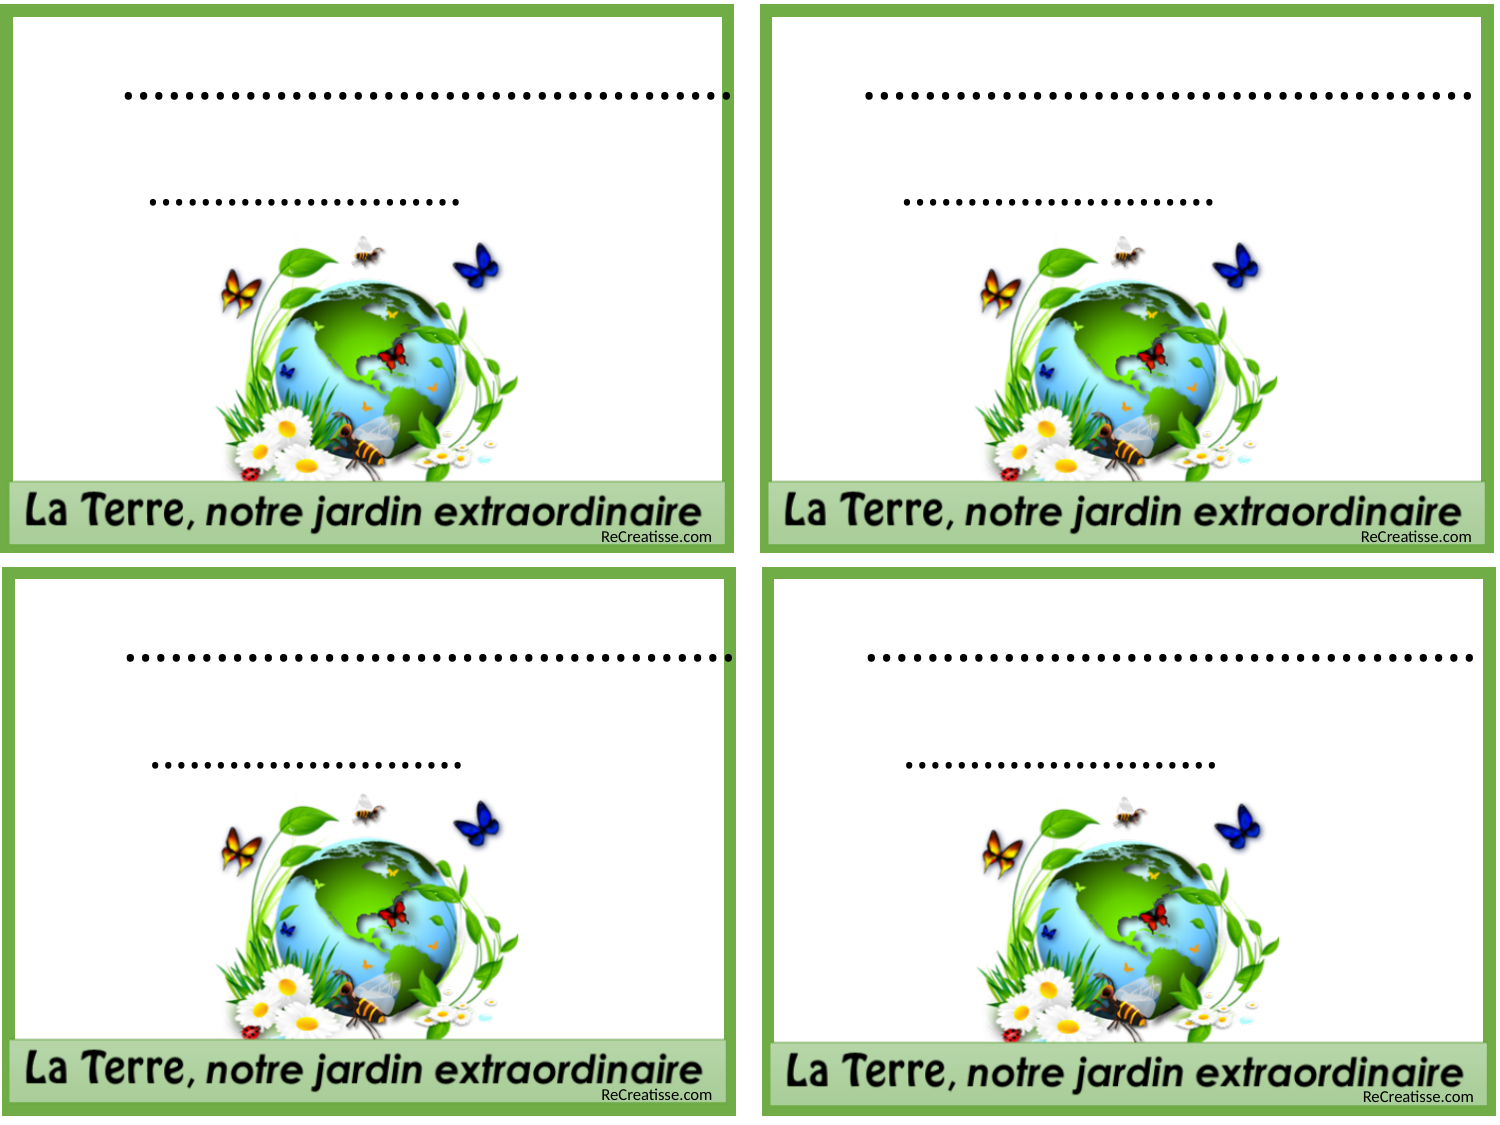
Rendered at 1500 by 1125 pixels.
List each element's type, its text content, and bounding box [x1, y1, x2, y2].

text_box [766, 11, 1487, 233]
picture [759, 233, 1488, 561]
text_box …………………………………. …………………… [847, 33, 1490, 313]
picture [761, 793, 1490, 1121]
picture [0, 233, 728, 561]
text_box [768, 573, 1490, 793]
text_box …………………………………. …………………… [108, 596, 751, 831]
text_box [6, 11, 728, 233]
text_box …………………………………. …………………… [849, 596, 1492, 876]
text_box ReCreatisse.com [1348, 1079, 1490, 1114]
text_box ReCreatisse.com [586, 1076, 728, 1111]
text_box ReCreatisse.com [1346, 518, 1487, 553]
text_box [9, 573, 730, 790]
picture [0, 790, 729, 1118]
text_box ReCreatisse.com [586, 518, 728, 553]
text_box …………………………………. …………………… [106, 33, 749, 268]
